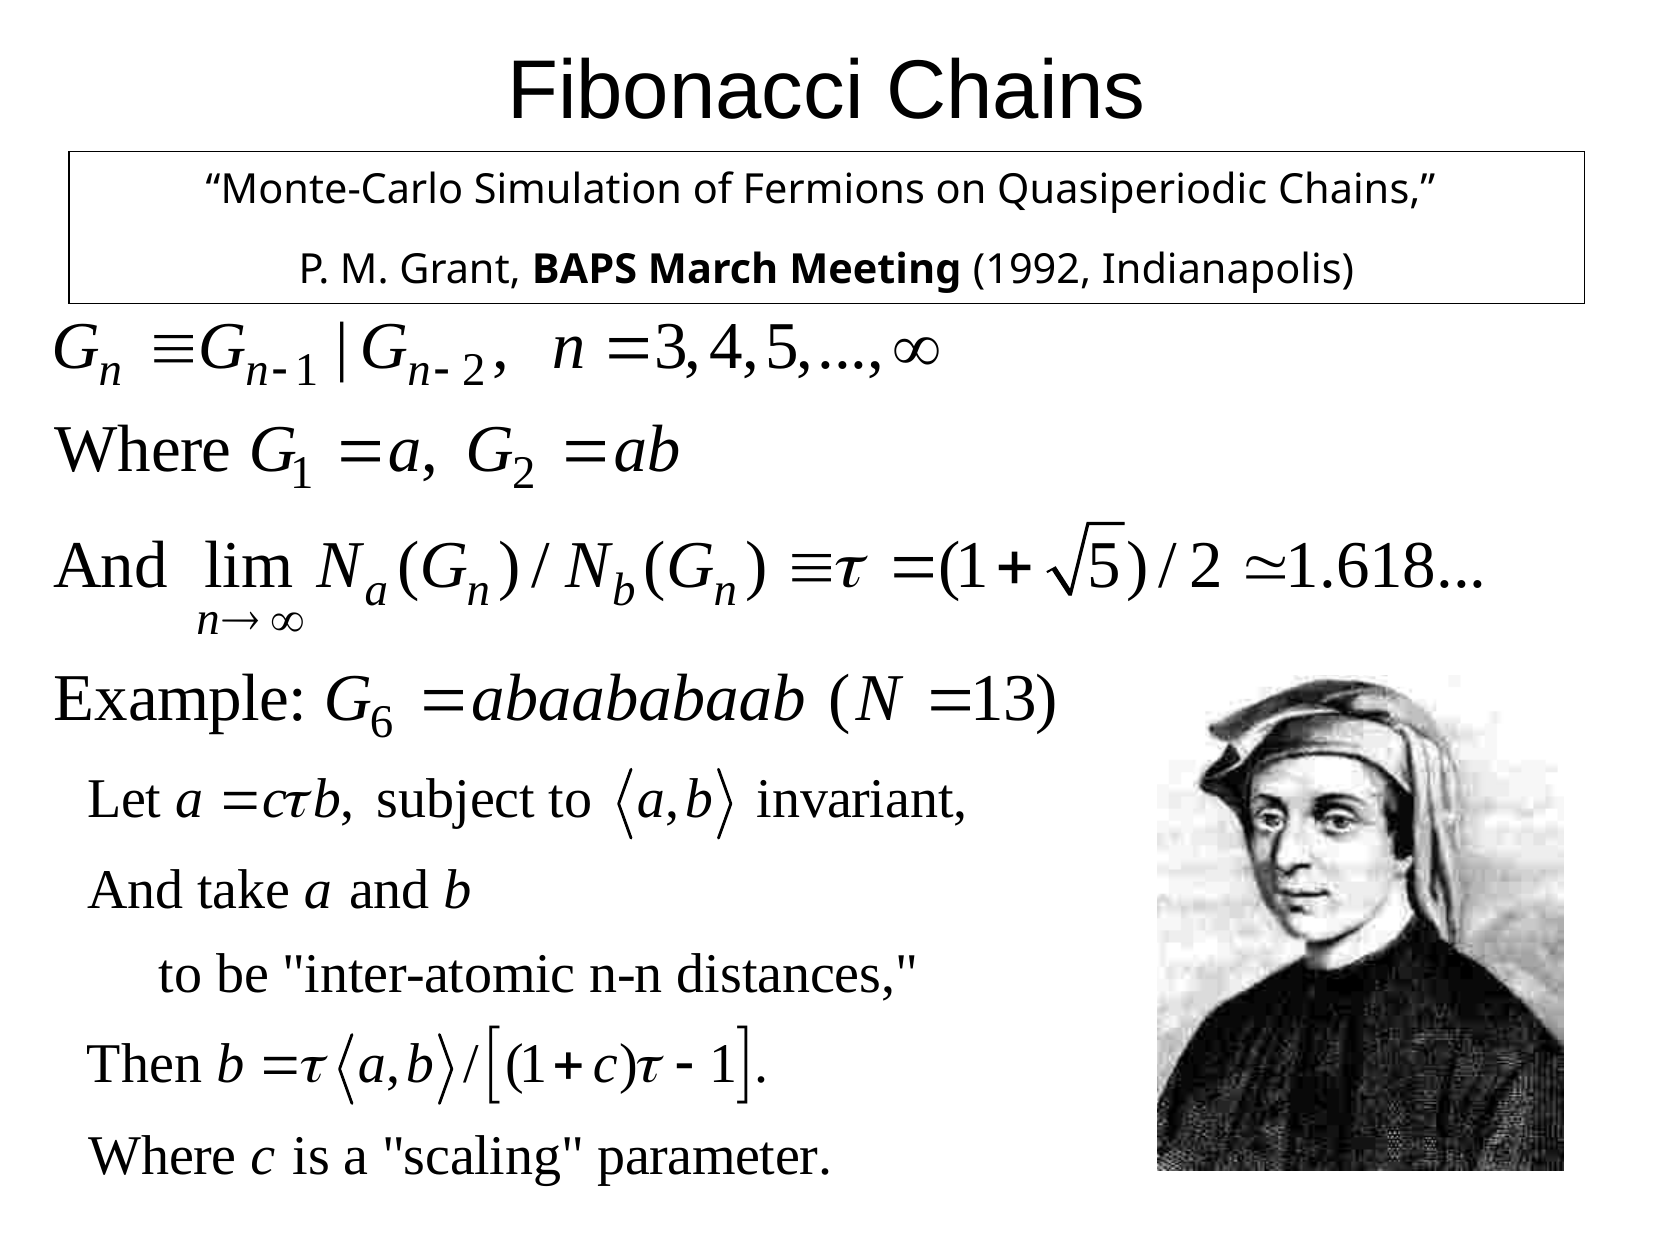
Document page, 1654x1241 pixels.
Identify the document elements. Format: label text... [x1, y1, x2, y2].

picture [1157, 675, 1564, 1171]
chart [77, 757, 979, 1200]
title Fibonacci Chains [82, 13, 1571, 151]
text_box “Monte-Carlo Simulation of Fermions on Quasiperiodic Chains,” P. M. Grant, BAPS March Meeting (1992, Indianapolis) [68, 151, 1585, 304]
chart [41, 303, 1503, 752]
